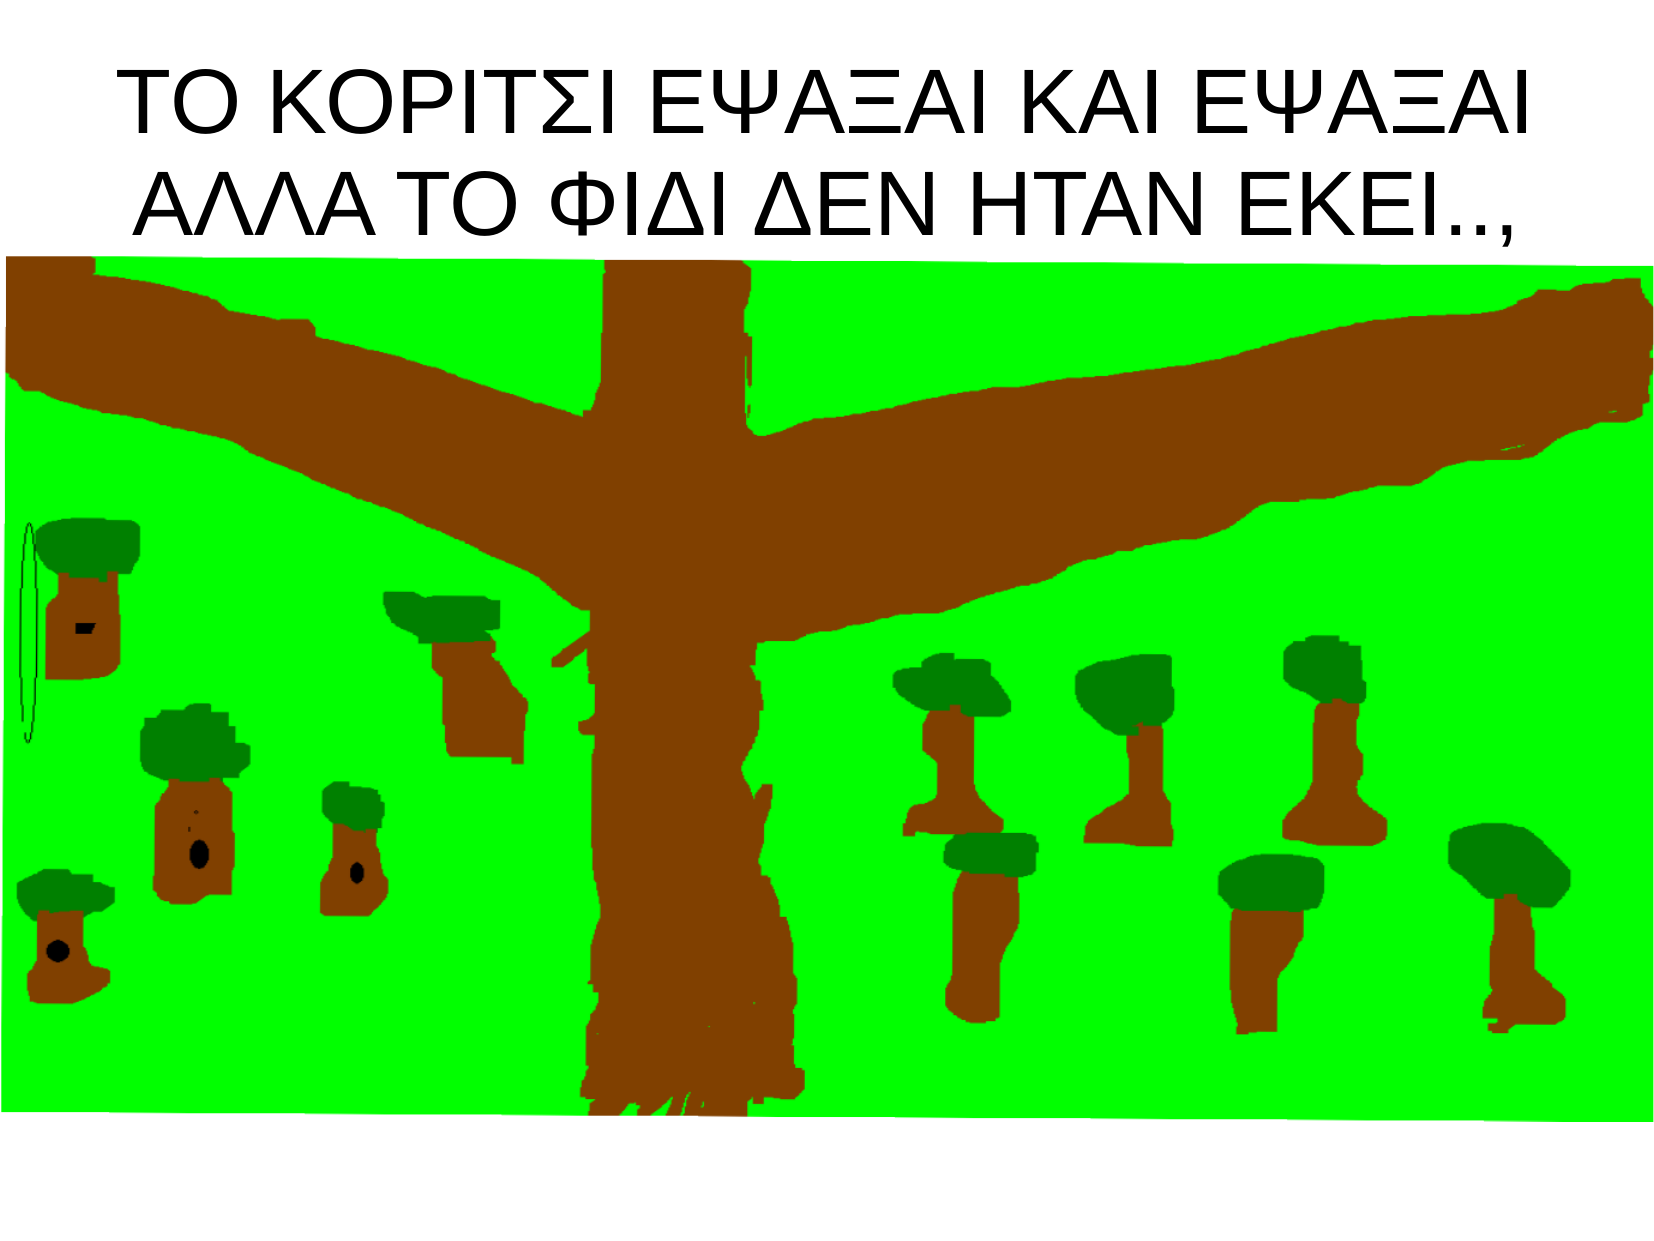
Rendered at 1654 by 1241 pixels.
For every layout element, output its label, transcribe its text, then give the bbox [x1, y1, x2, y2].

picture [0, 255, 1654, 1123]
title ΤΟ ΚΟΡΙΤΣΙ ΕΨΑΞΑΙ ΚΑΙ ΕΨΑΞΑΙ ΑΛΛΑ ΤΟ ΦΙΔΙ ΔΕΝ ΗΤΑΝ ΕΚΕΙ.., [82, 49, 1571, 257]
